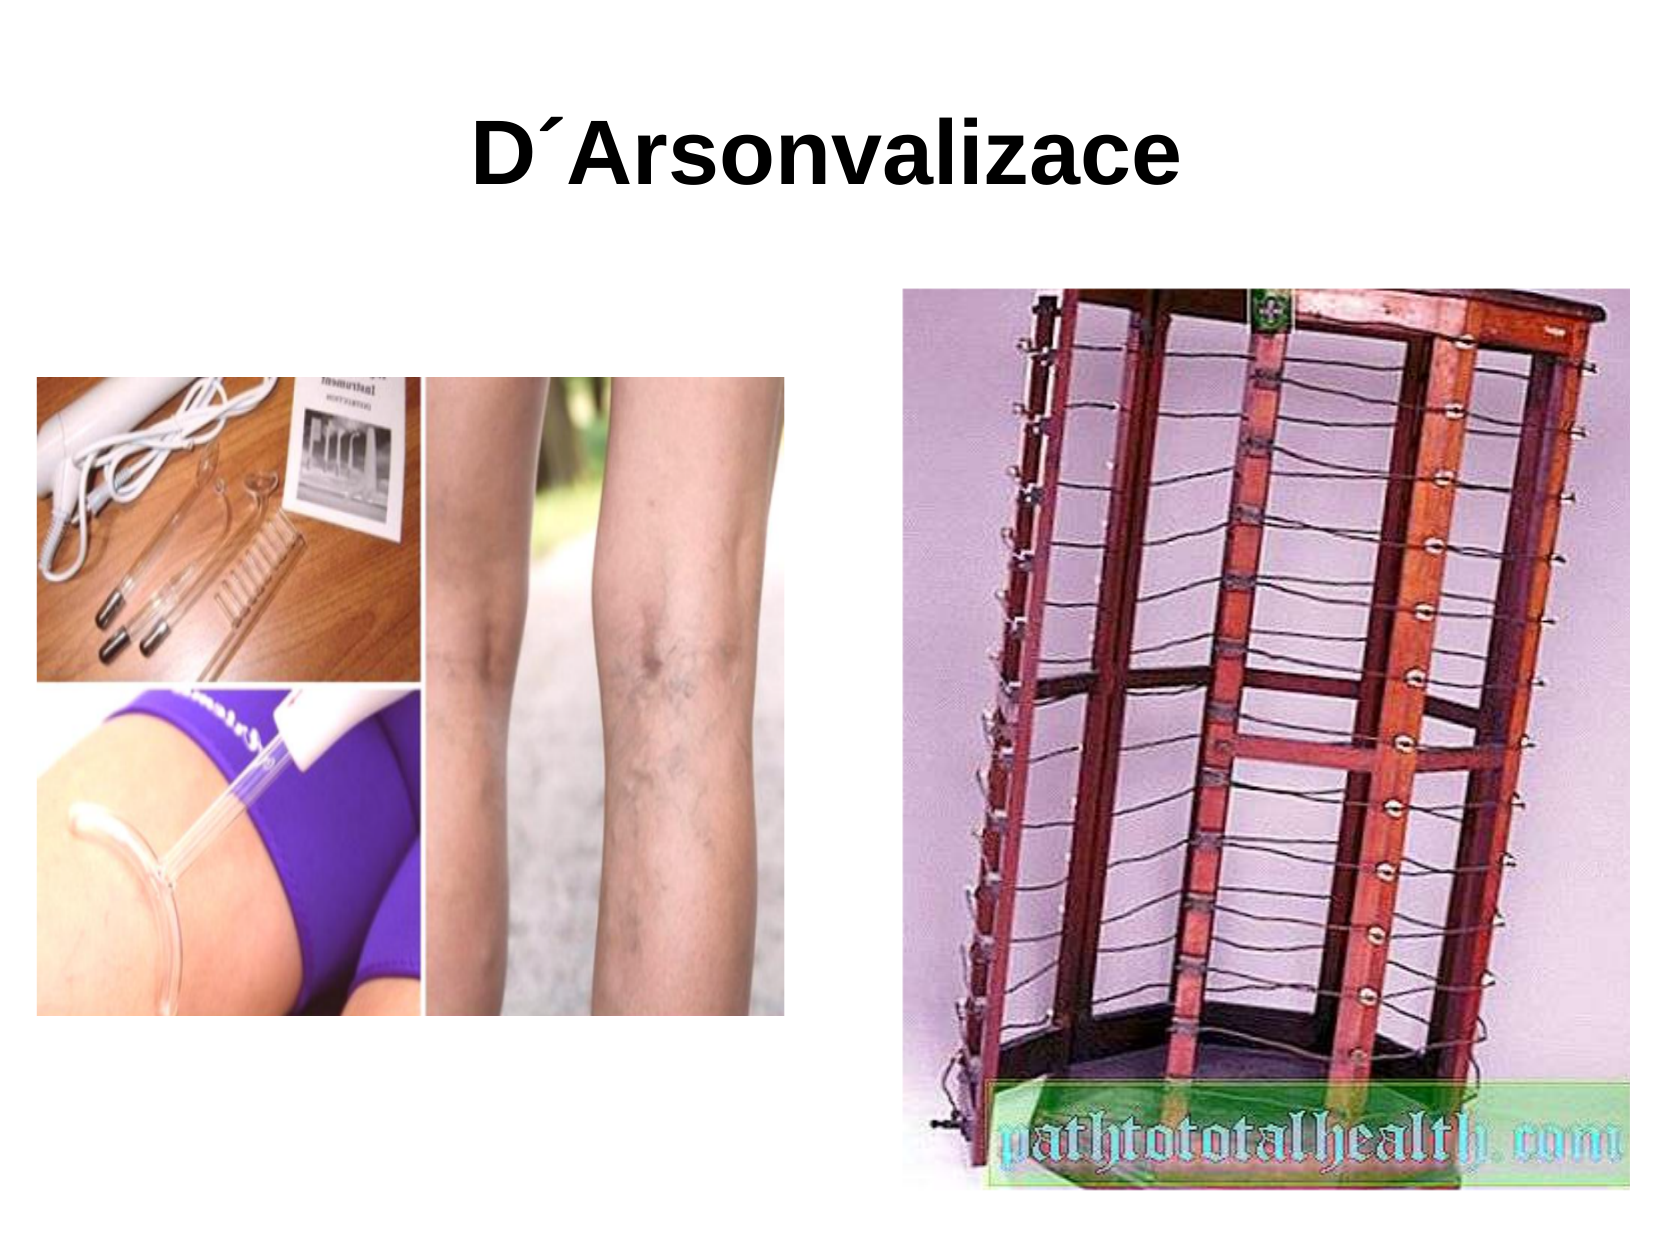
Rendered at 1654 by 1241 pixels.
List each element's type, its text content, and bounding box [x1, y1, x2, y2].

picture [35, 377, 815, 1016]
title D´Arsonvalizace [82, 49, 1571, 257]
picture [874, 283, 1630, 1205]
